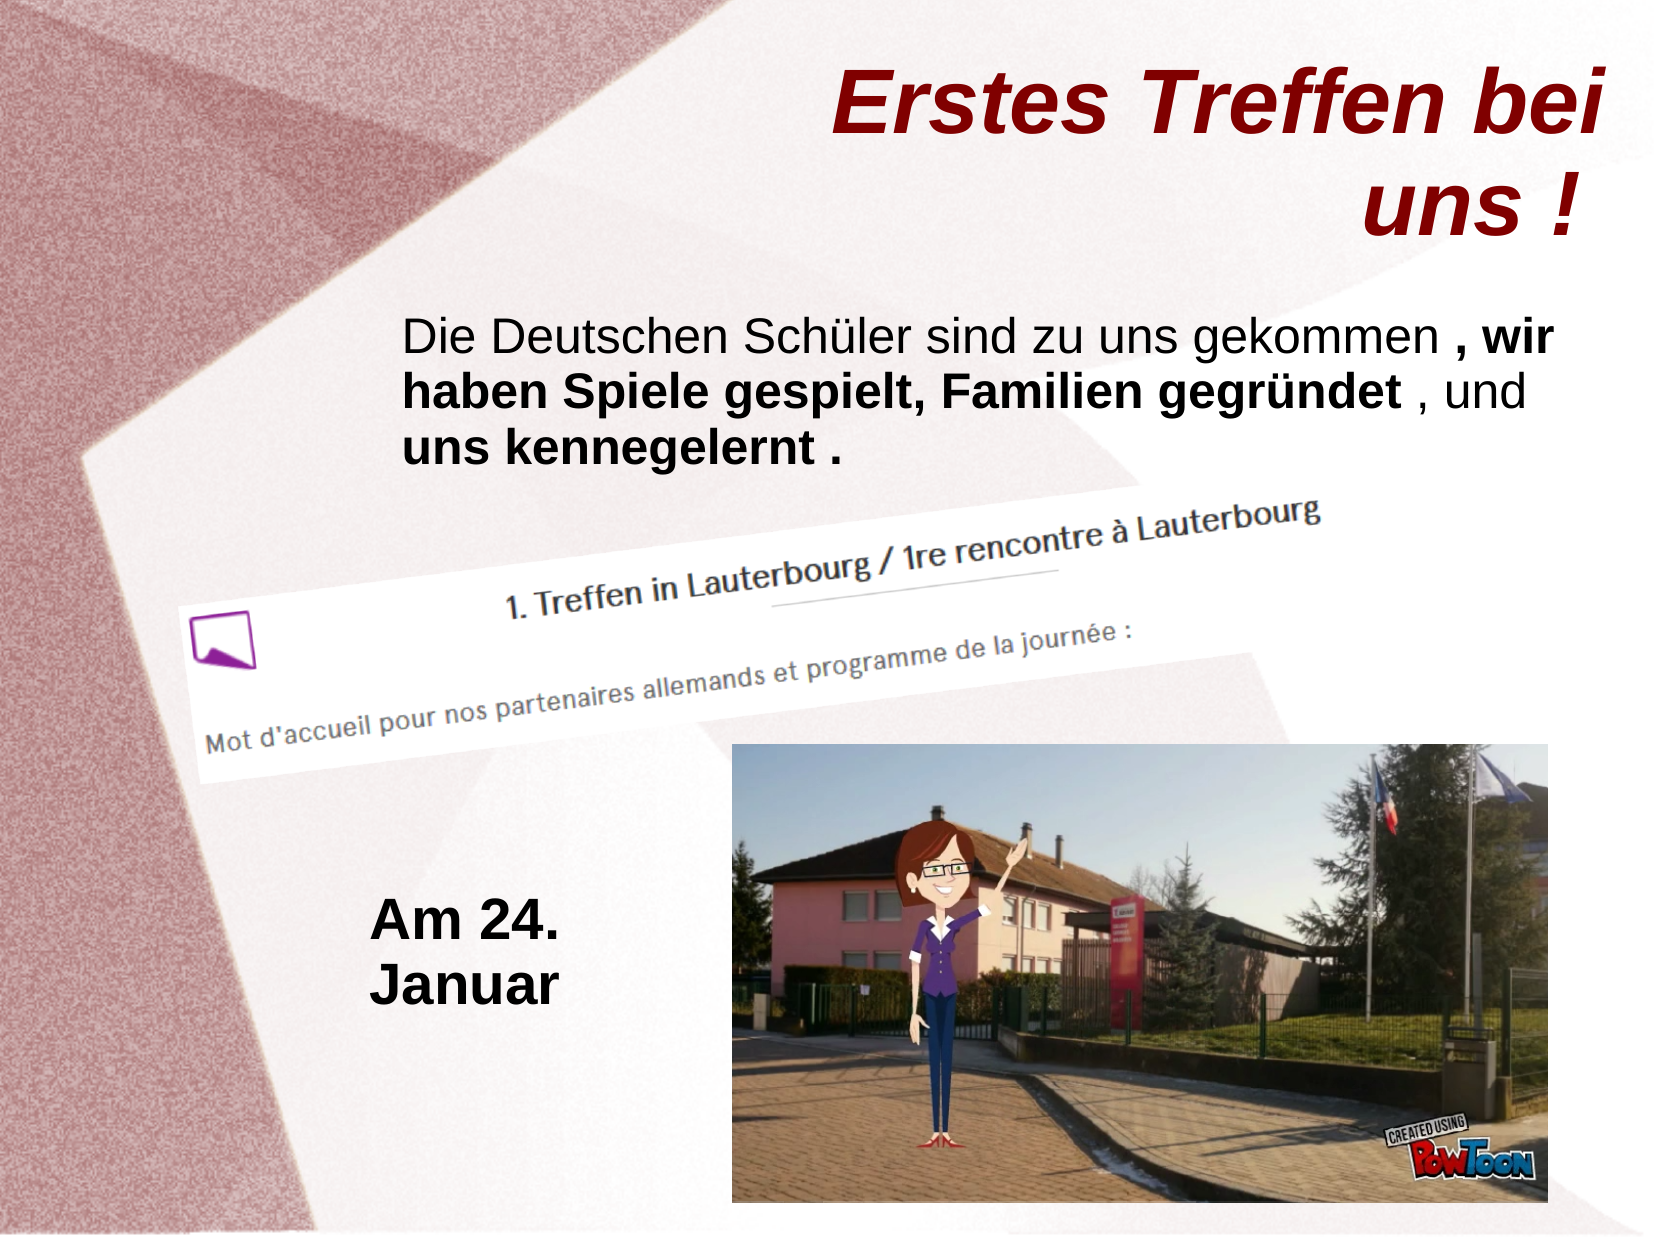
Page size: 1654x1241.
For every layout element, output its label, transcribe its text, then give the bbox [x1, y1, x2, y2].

list Die Deutschen Schüler sind zu uns gekommen , wir haben Spiele gespielt, Familien gegründet , und uns kennegelernt . [330, 307, 1607, 586]
text_box Am 24. Januar [354, 879, 709, 1028]
title Erstes Treffen bei uns ! [596, 49, 1607, 257]
picture [0, 0, 1654, 1241]
